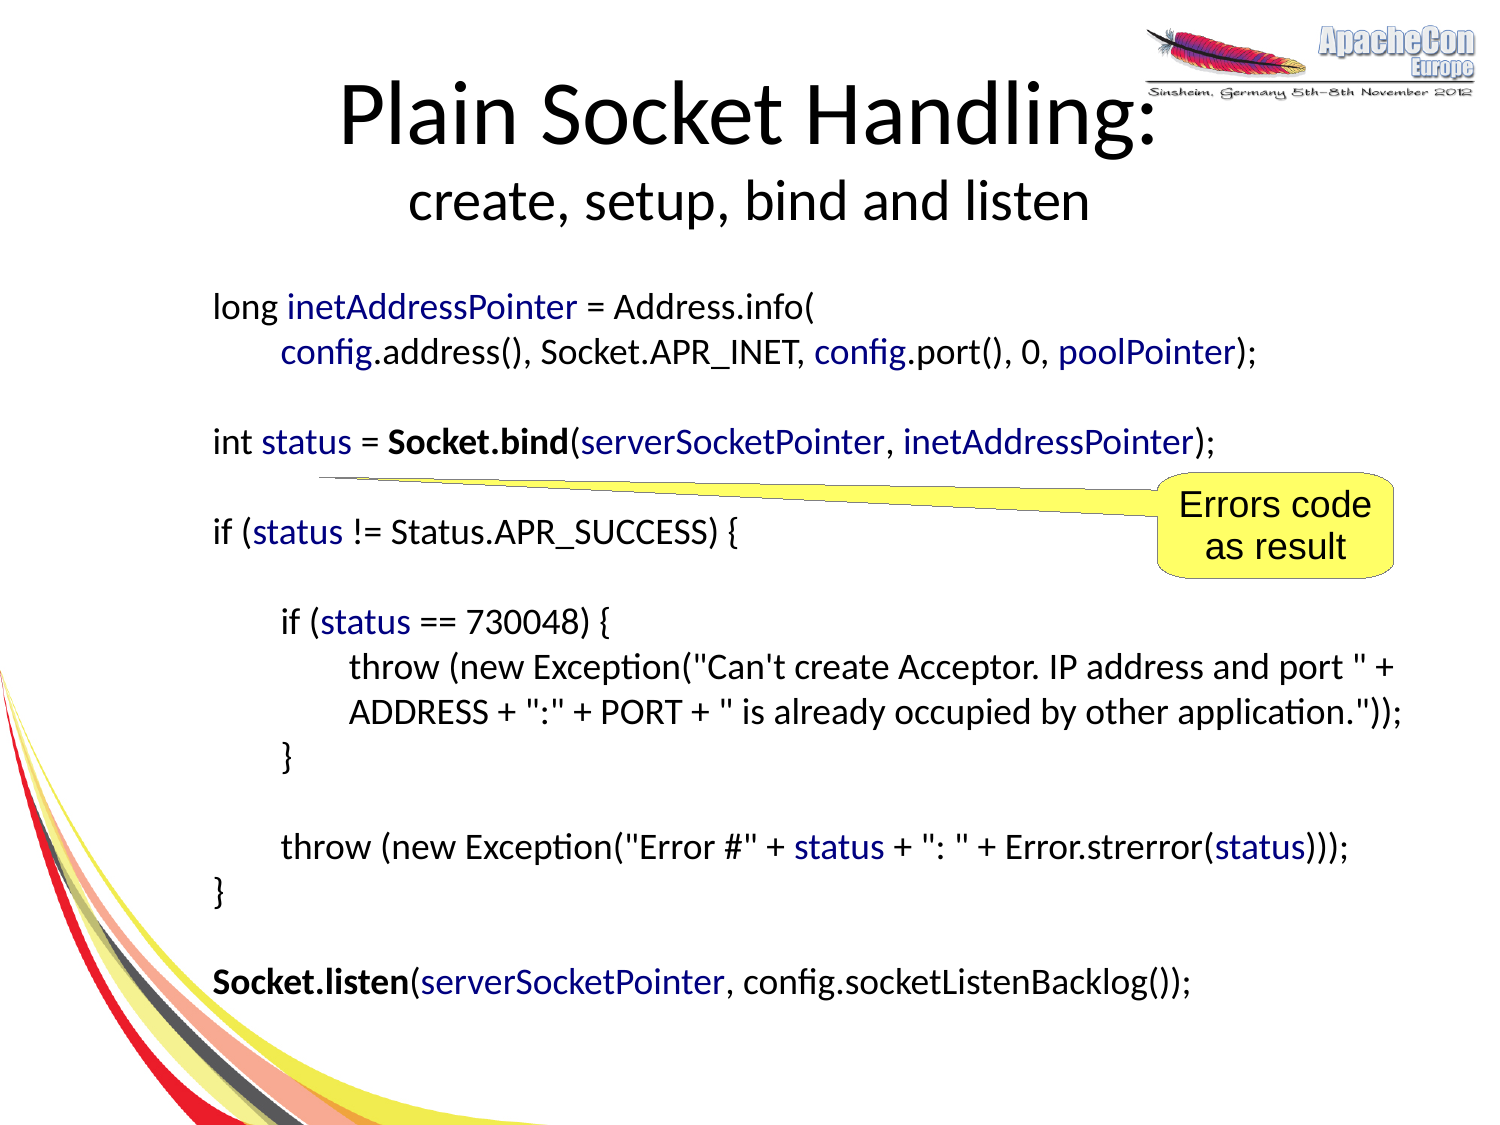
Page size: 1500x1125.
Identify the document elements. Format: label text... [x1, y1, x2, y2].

list long inetAddressPointer = Address.info( config.address(), Socket.APR_INET, config.port(), 0, poolPointer); int status = Socket.bind(serverSocketPointer, inetAddressPointer); if (status != Status.APR_SUCCESS) { if (status == 730048) { throw (new Exception("Can't create Acceptor. IP address and port " + ADDRESS + ":" + PORT + " is already occupied by other application.")); } throw (new Exception("Error #" + status + ": " + Error.strerror(status))); } Socket.listen(serverSocketPointer, config.socketListenBacklog()); [129, 274, 1425, 1017]
text_box Errors code as result [319, 472, 1394, 579]
title Plain Socket Handling: create, setup, bind and listen [75, 45, 1425, 233]
picture [0, 0, 1500, 1125]
